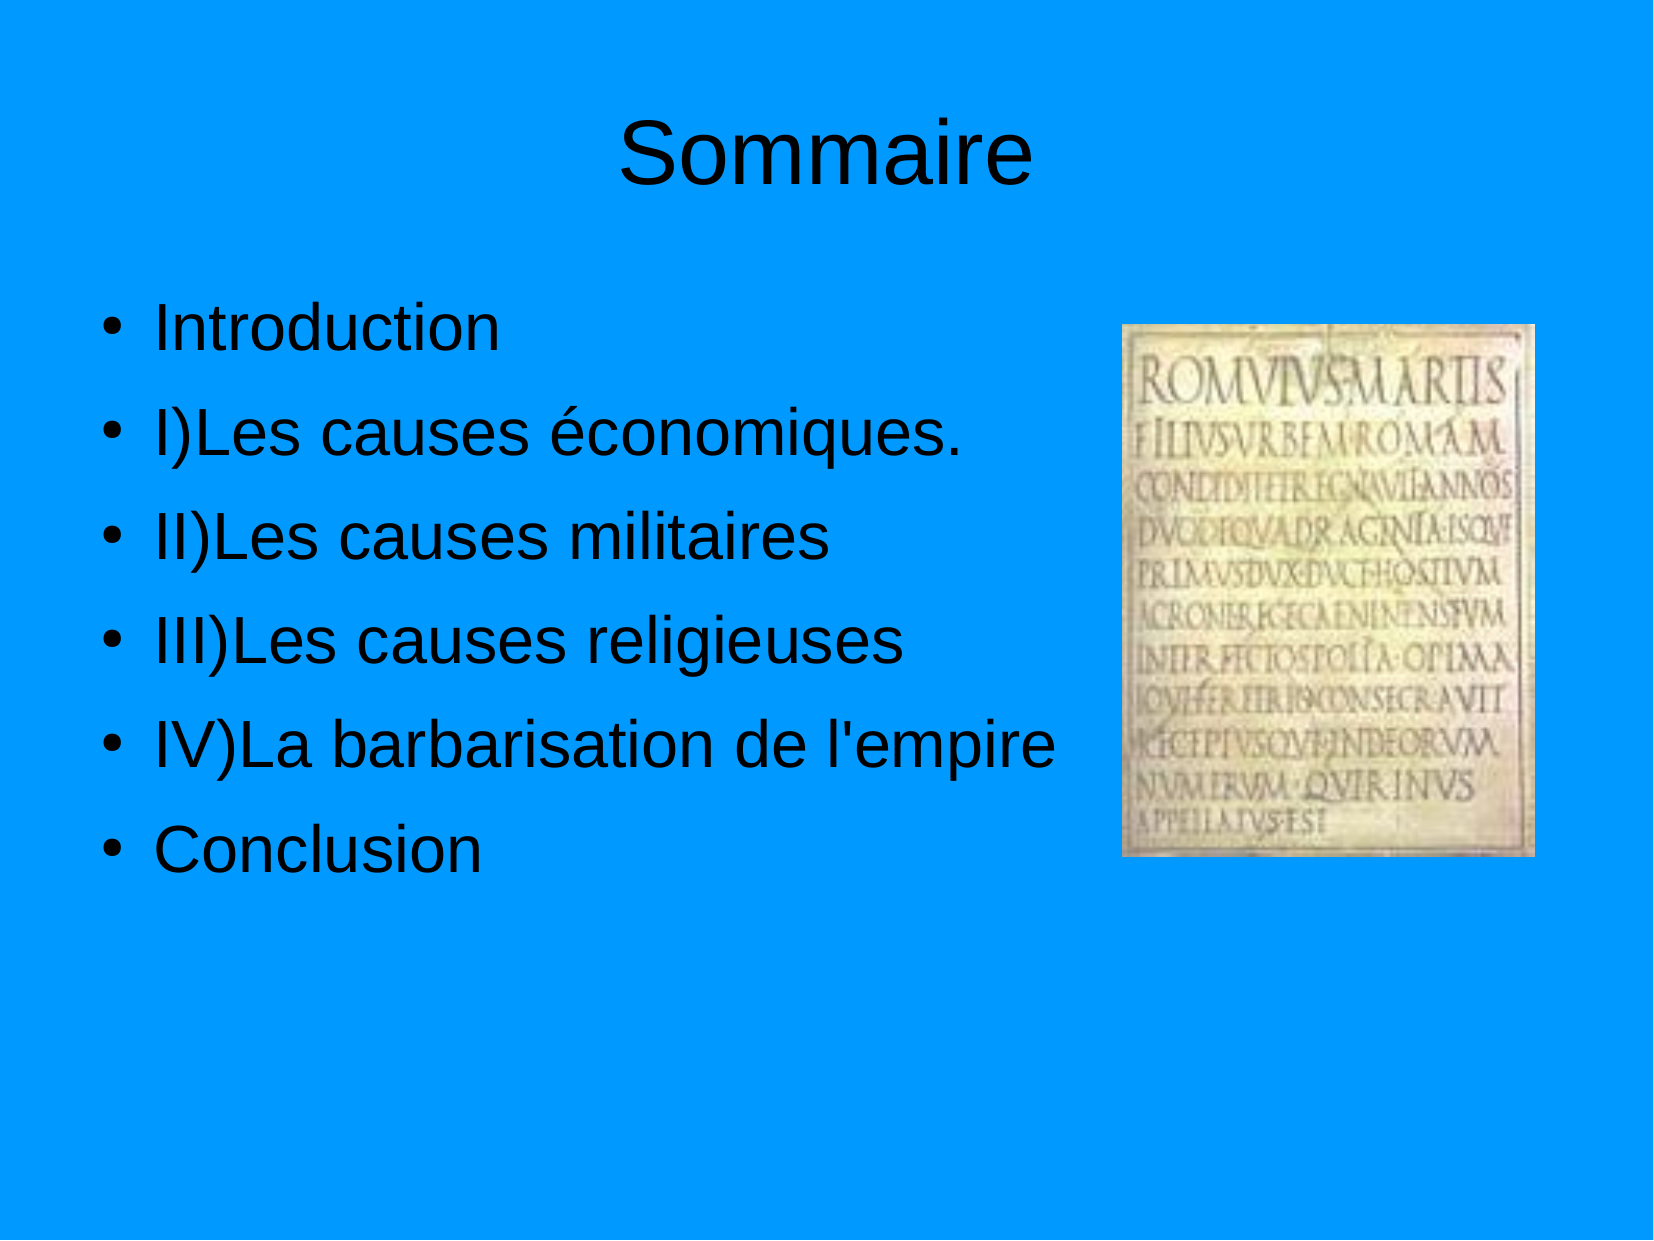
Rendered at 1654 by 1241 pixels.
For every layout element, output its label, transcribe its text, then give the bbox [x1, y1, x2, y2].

picture [1122, 324, 1535, 857]
list Introduction I)Les causes économiques. II)Les causes militaires III)Les causes religieuses IV)La barbarisation de l'empire Conclusion [82, 290, 1571, 1094]
title Sommaire [82, 49, 1571, 257]
